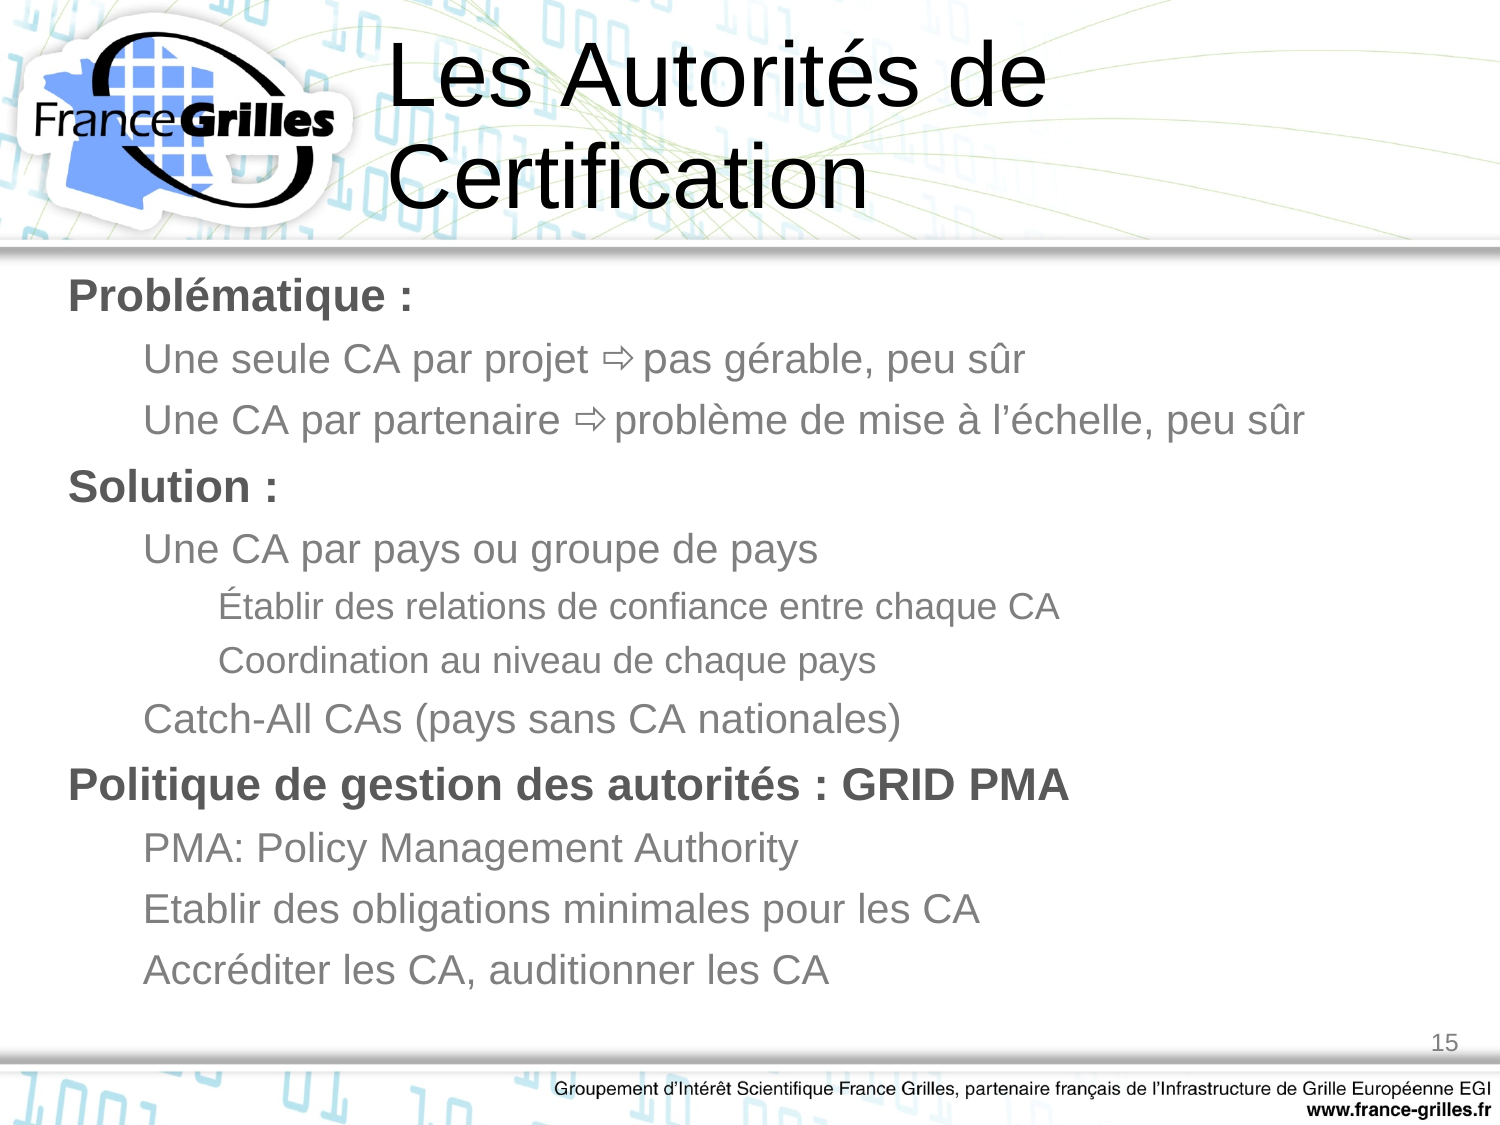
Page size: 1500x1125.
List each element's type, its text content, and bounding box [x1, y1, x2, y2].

title Les Autorités de Certification [372, 4, 1459, 248]
list Problématique : Une seule CA par projet pas gérable, peu sûr Une CA par partenaire problème de mise à l’échelle, peu sûr Solution : Une CA par pays ou groupe de pays Établir des relations de confiance entre chaque CA Coordination au niveau de chaque pays Catch-All CAs (pays sans CA nationales) Politique de gestion des autorités : GRID PMA PMA: Policy Management Authority Etablir des obligations minimales pour les CA Accréditer les CA, auditionner les CA [53, 262, 1459, 1073]
picture [0, 0, 1500, 1125]
